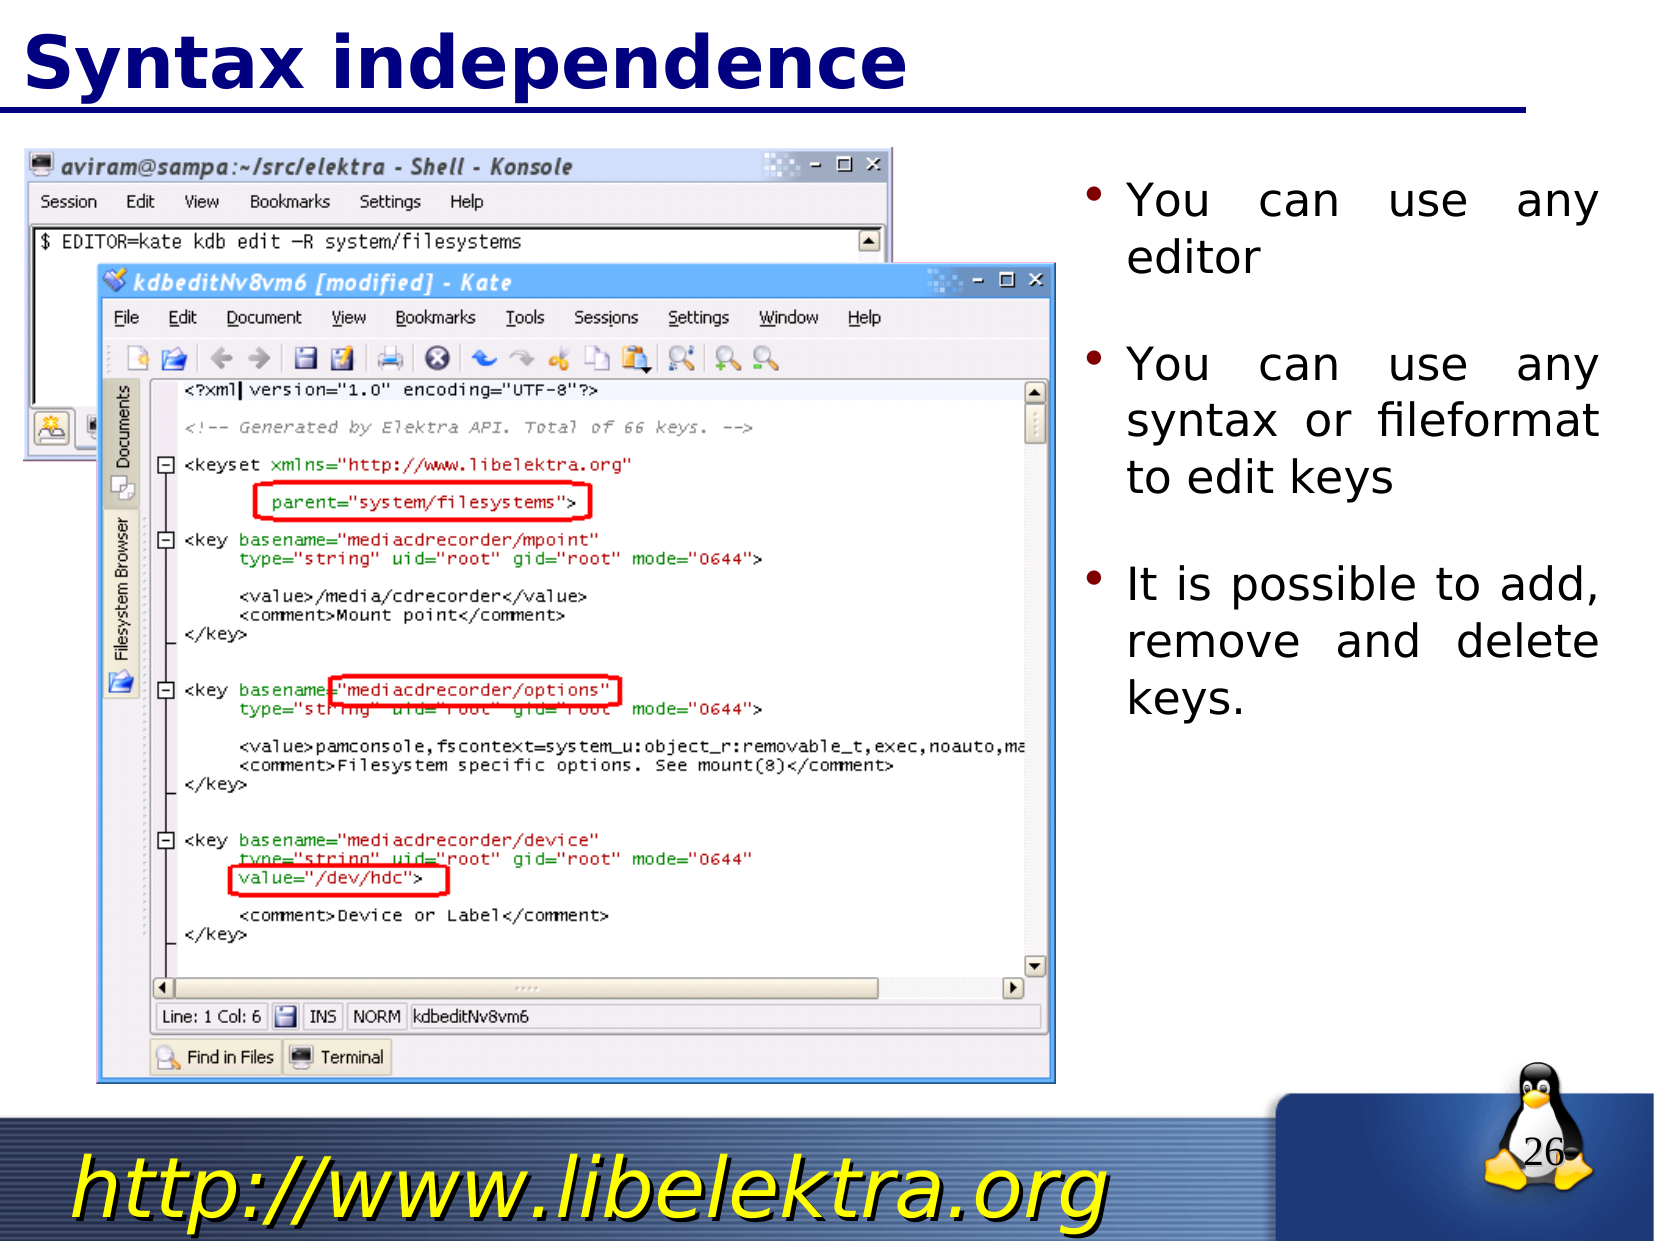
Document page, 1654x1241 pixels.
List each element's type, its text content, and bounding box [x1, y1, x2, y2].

list You can use any editor You can use any syntax or fileformat to edit keys It is possible to add, remove and delete keys. [1069, 162, 1622, 1000]
text_box Syntax independence [22, 14, 1611, 111]
text_box <Nummer> [1370, 1122, 1566, 1178]
picture [0, 147, 1654, 1241]
